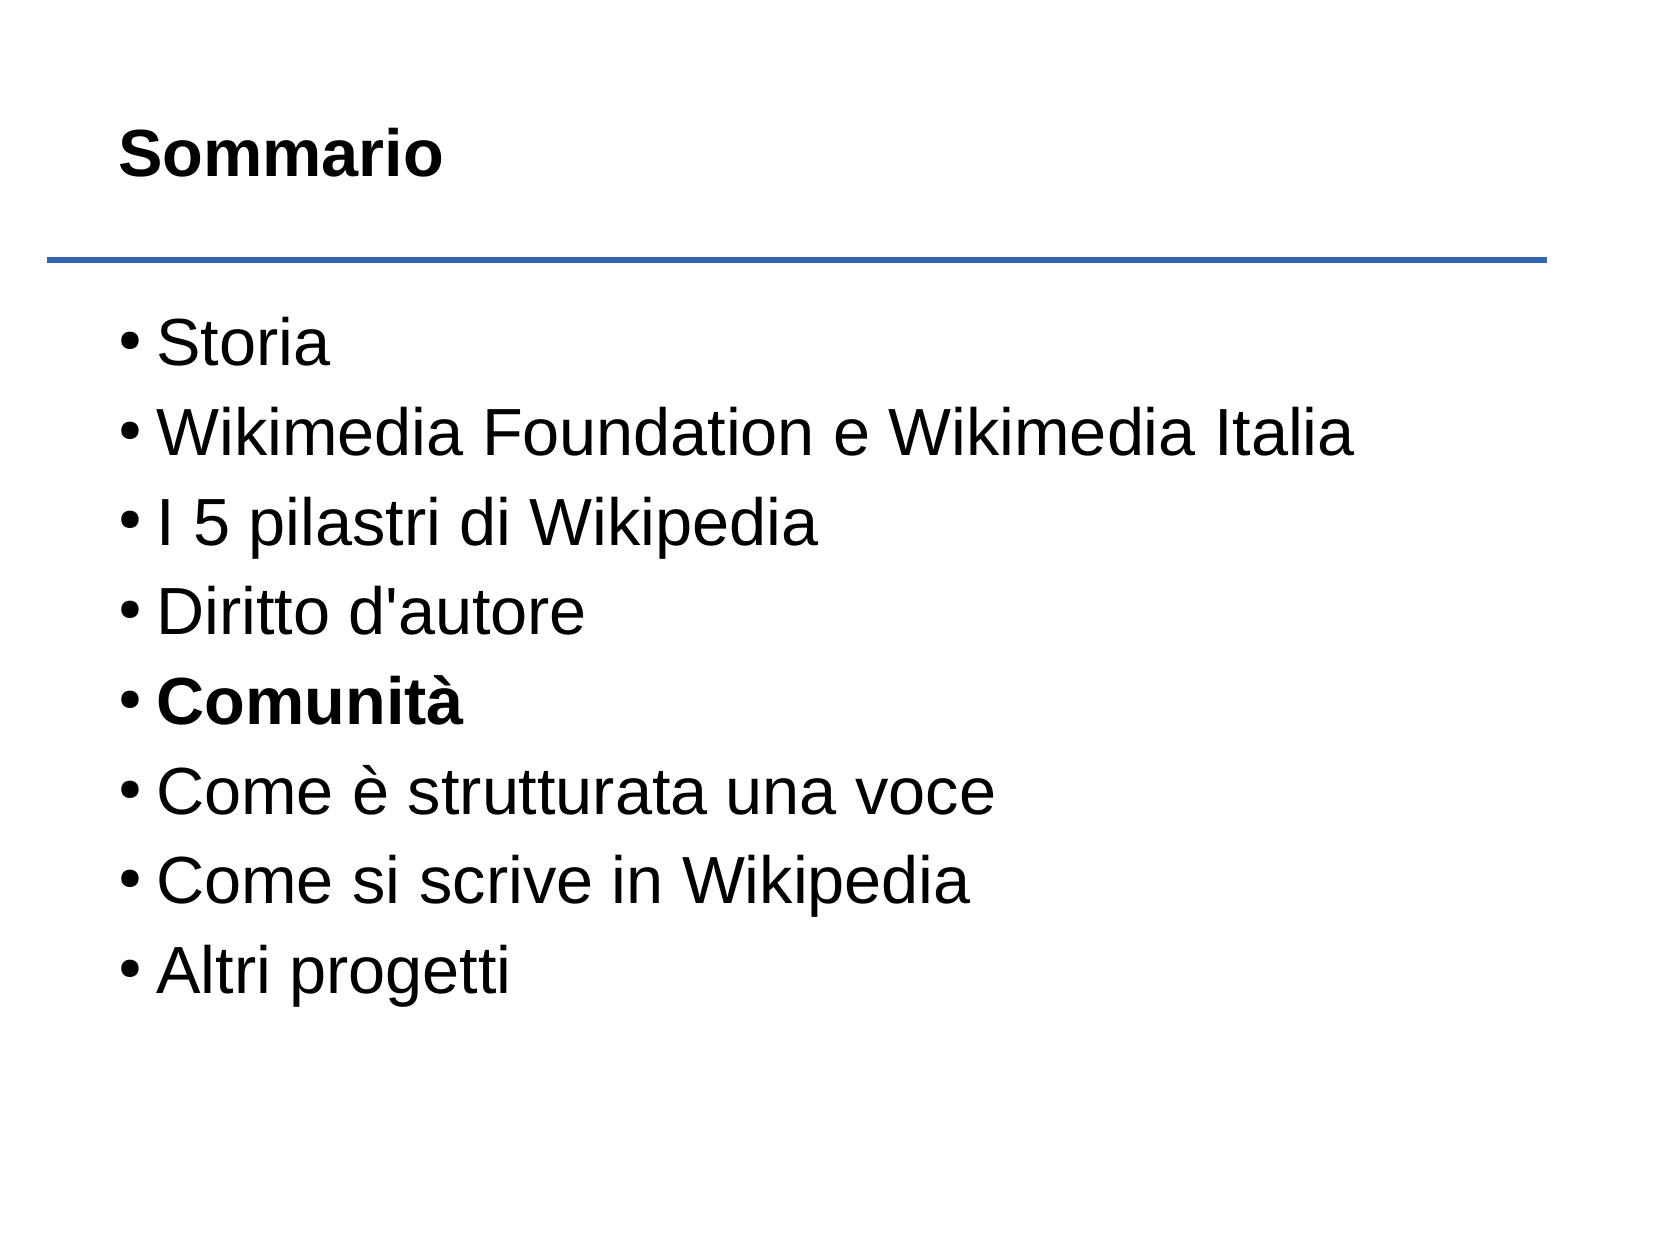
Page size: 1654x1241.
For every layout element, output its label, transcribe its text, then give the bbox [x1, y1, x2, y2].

subtitle Storia Wikimedia Foundation e Wikimedia Italia I 5 pilastri di Wikipedia Diritto d'autore Comunità Come è strutturata una voce Come si scrive in Wikipedia Altri progetti [118, 290, 1571, 1170]
title Sommario [118, 49, 1571, 257]
